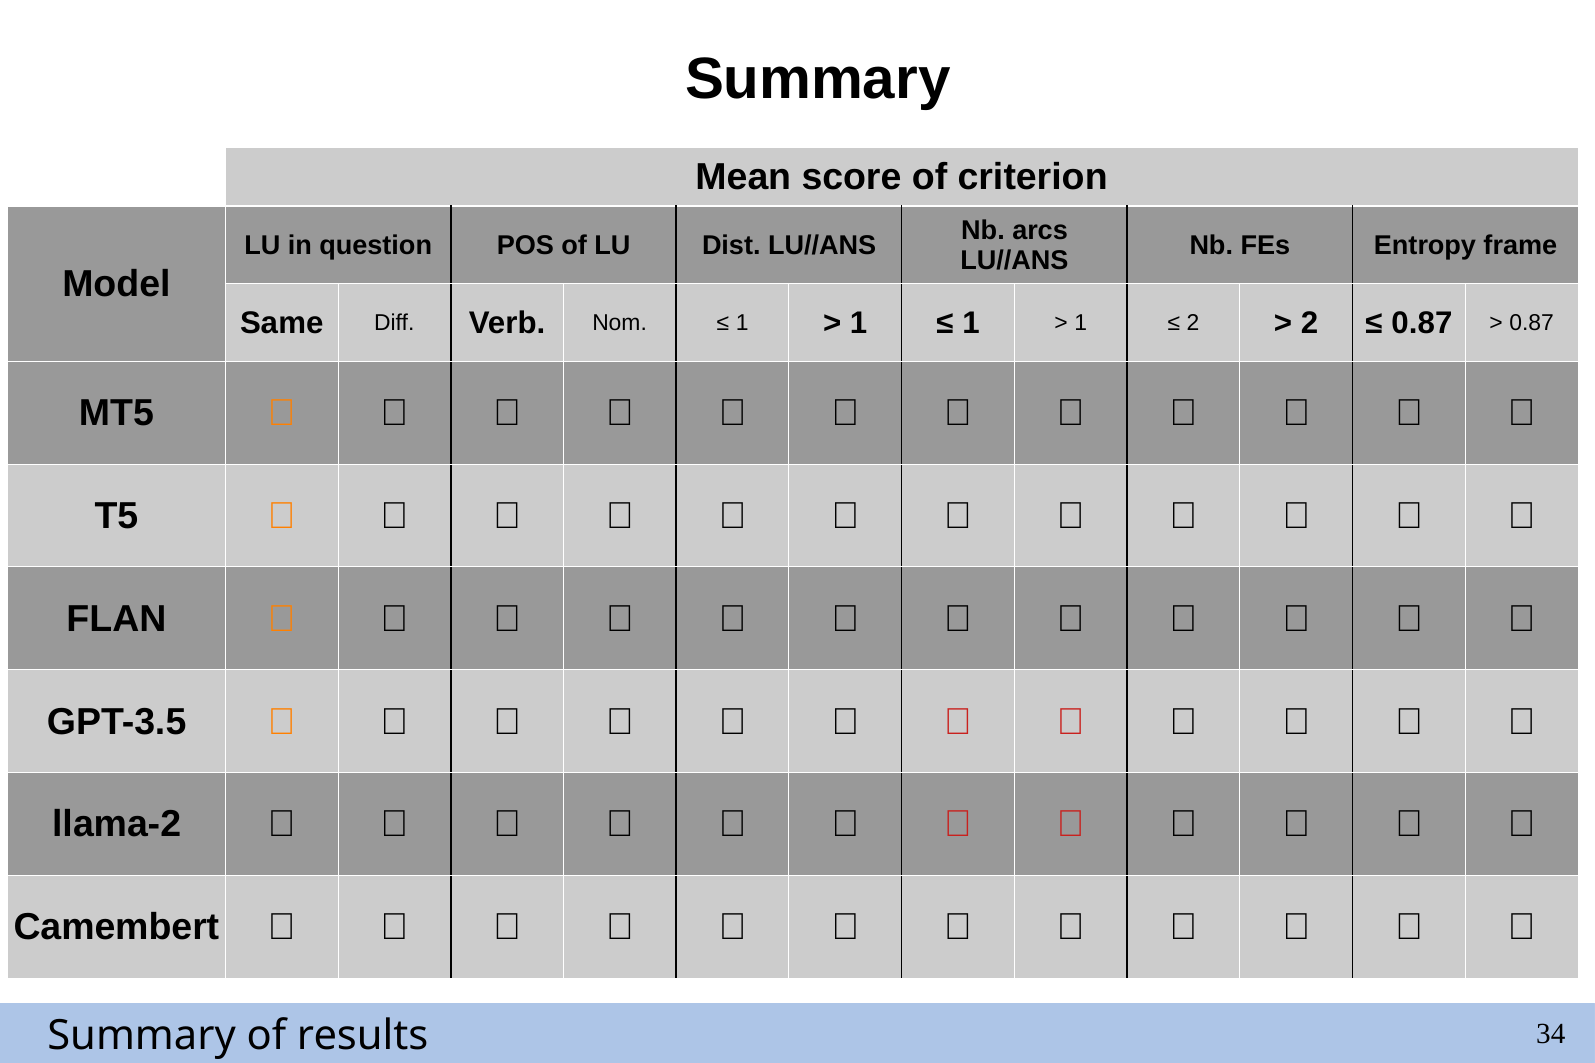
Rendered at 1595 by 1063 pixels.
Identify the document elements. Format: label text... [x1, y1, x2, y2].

table_cell ≤ 2 [1128, 284, 1239, 361]
table_cell ➖ [1466, 465, 1578, 566]
table_cell ➕ [902, 362, 1014, 464]
table_cell ➖ [1466, 670, 1578, 772]
table_cell ➕ [1353, 670, 1465, 772]
table_cell ➖ [564, 876, 675, 978]
table_cell Nb. FEs [1128, 207, 1352, 283]
table_cell 🟰 [452, 773, 563, 875]
table_cell ➖ [1015, 876, 1126, 978]
table_cell ➕ [226, 465, 338, 566]
table_cell ➕ [1015, 670, 1126, 772]
table_cell LU in question [226, 207, 450, 283]
table_cell ➖ [1466, 362, 1578, 464]
table_cell ➕ [1240, 465, 1352, 566]
table_cell ≤ 1 [902, 284, 1014, 361]
table_cell Nom. [564, 284, 675, 361]
table_cell 🟰 [789, 567, 901, 669]
table_cell Dist. LU//ANS [677, 207, 901, 283]
table_cell 🟰 [564, 773, 675, 875]
table_cell ➕ [1240, 773, 1352, 875]
table_cell > 1 [789, 284, 901, 361]
table_cell ➕ [1353, 465, 1465, 566]
table_cell ➖ [1128, 773, 1239, 875]
table_cell GPT-3.5 [8, 670, 225, 772]
table_cell ➕ [226, 567, 338, 669]
table_cell ➖ [1015, 362, 1126, 464]
table_cell POS of LU [452, 207, 675, 283]
table_cell ≤ 0.87 [1353, 284, 1465, 361]
title Summary of results [47, 980, 1483, 1063]
table_cell ➖ [1128, 876, 1239, 978]
table_cell ➖ [677, 876, 788, 978]
table_header [8, 148, 225, 205]
table_cell llama-2 [8, 773, 225, 875]
table_cell FLAN [8, 567, 225, 669]
table_cell ➕ [452, 876, 563, 978]
table_cell ➕ [226, 362, 338, 464]
title Summary [100, 33, 1536, 118]
table_cell ≤ 1 [677, 284, 788, 361]
table_cell ➕ [1353, 876, 1465, 978]
table_cell ➕ [789, 465, 901, 566]
table_cell ➕ [1353, 773, 1465, 875]
table_cell > 0.87 [1466, 284, 1578, 361]
table_cell ➖ [1128, 567, 1239, 669]
table_cell ➖ [1466, 567, 1578, 669]
table_cell > 1 [1015, 284, 1126, 361]
table_cell ➖ [677, 773, 788, 875]
table_cell ➖ [1015, 567, 1126, 669]
table_cell ➕ [1240, 670, 1352, 772]
table_cell ➕ [789, 773, 901, 875]
table_cell ➕ [1240, 567, 1352, 669]
table_cell ➖ [1128, 465, 1239, 566]
table_cell ➕ [452, 465, 563, 566]
table_cell Camembert [8, 876, 225, 978]
table_cell ➖ [677, 362, 788, 464]
table_cell ➕ [902, 567, 1014, 669]
table_cell ➕ [452, 362, 563, 464]
table_cell ➖ [564, 362, 675, 464]
table_cell ➕ [1353, 567, 1465, 669]
table_cell ➖ [902, 773, 1014, 875]
table_cell ➖ [339, 567, 450, 669]
table_cell MT5 [8, 362, 225, 464]
table_cell Model [8, 207, 225, 361]
table_cell T5 [8, 465, 225, 566]
table_cell ➖ [677, 670, 788, 772]
table_cell ➕ [789, 876, 901, 978]
table_cell Nb. arcs LU//ANS [902, 207, 1126, 283]
table_cell ➖ [226, 773, 338, 875]
table_cell ➕ [1353, 362, 1465, 464]
table_cell ➖ [564, 670, 675, 772]
table_cell ➖ [339, 362, 450, 464]
table_cell Diff. [339, 284, 450, 361]
table_cell > 2 [1240, 284, 1352, 361]
table_cell Verb. [452, 284, 563, 361]
table_cell ➕ [339, 773, 450, 875]
table_cell ➕ [902, 465, 1014, 566]
table_cell ➖ [339, 465, 450, 566]
table_cell ➖ [339, 670, 450, 772]
table_cell ➖ [564, 567, 675, 669]
table_cell ➖ [902, 670, 1014, 772]
table_cell ➖ [564, 465, 675, 566]
table_cell ➕ [452, 567, 563, 669]
table_cell ➖ [677, 465, 788, 566]
table_cell ➖ [1128, 670, 1239, 772]
table_cell ➕ [1240, 362, 1352, 464]
table_cell ➕ [902, 876, 1014, 978]
table_cell ➕ [1240, 876, 1352, 978]
table_cell ➕ [452, 670, 563, 772]
table_cell ➕ [789, 670, 901, 772]
table_cell ➕ [226, 670, 338, 772]
table_cell ➖ [1015, 465, 1126, 566]
table_header Mean score of criterion [226, 148, 1578, 205]
table_cell ➕ [789, 362, 901, 464]
table_cell Same [226, 284, 338, 361]
table_cell ➕ [226, 876, 338, 978]
table_cell ➖ [339, 876, 450, 978]
table_cell ➖ [1466, 773, 1578, 875]
table_cell ➖ [1466, 876, 1578, 978]
table_cell 🟰 [677, 567, 788, 669]
table_cell ➖ [1128, 362, 1239, 464]
table_cell Entropy frame [1353, 207, 1578, 283]
table_cell ➕ [1015, 773, 1126, 875]
